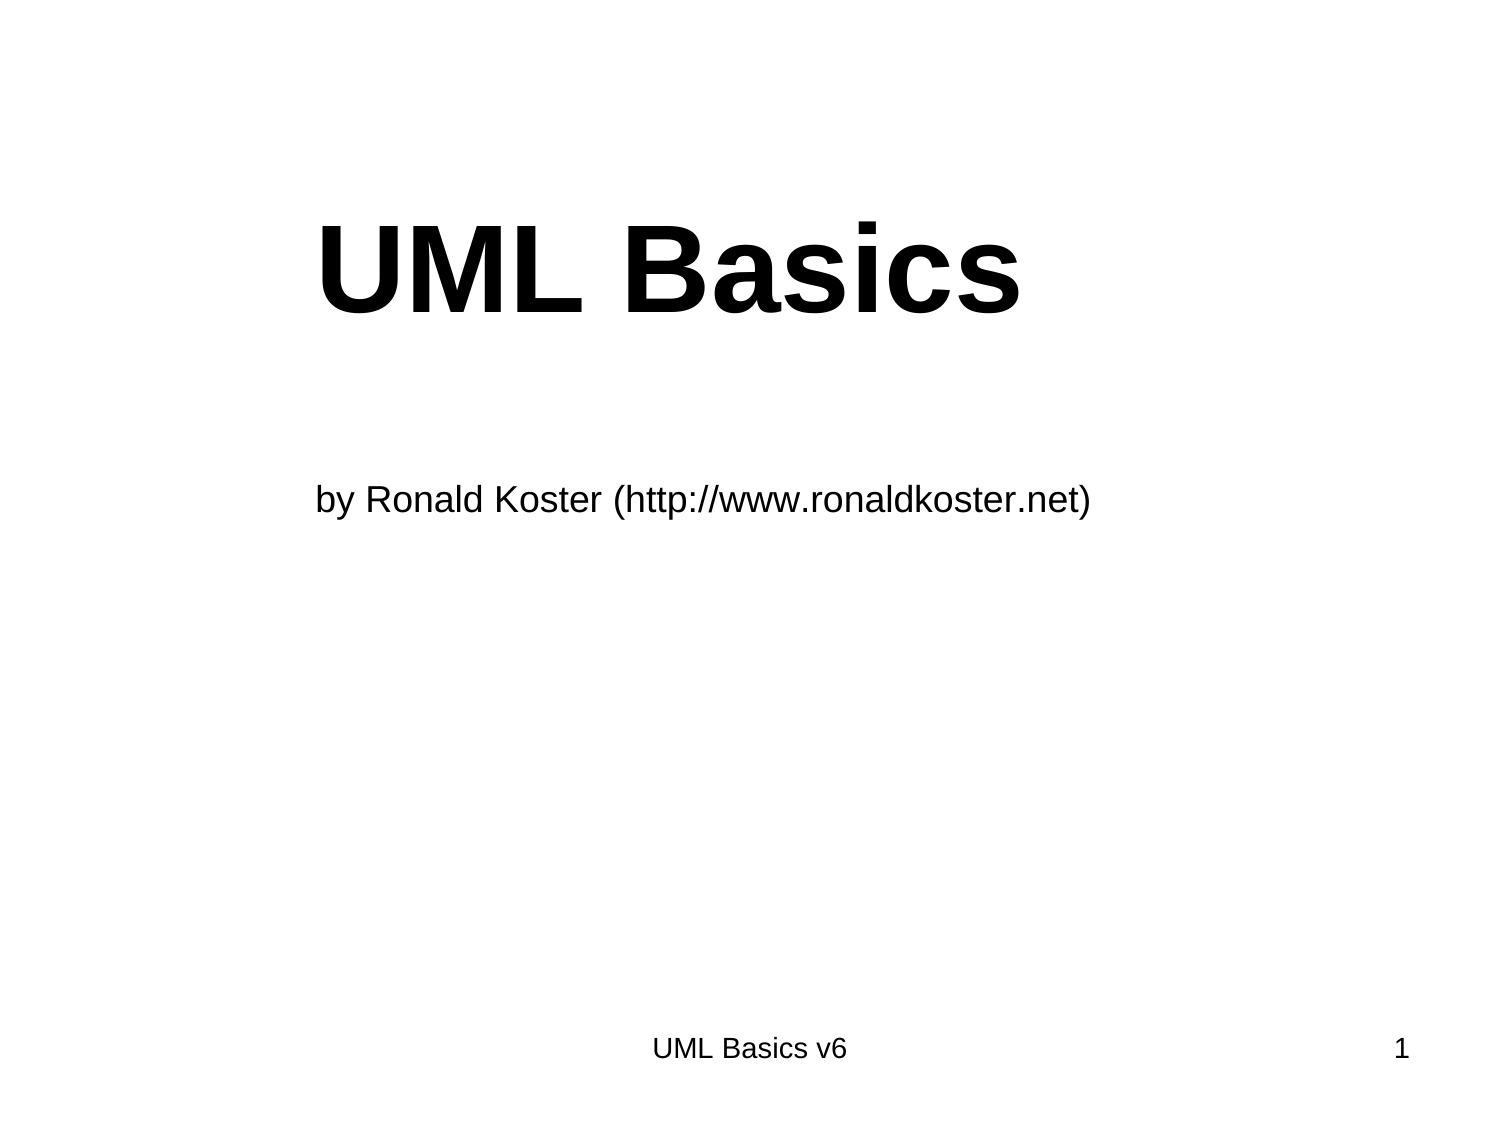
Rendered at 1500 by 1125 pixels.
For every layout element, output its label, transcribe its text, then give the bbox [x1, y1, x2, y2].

text_box UML Basics by Ronald Koster (http://www.ronaldkoster.net) [300, 191, 1107, 529]
